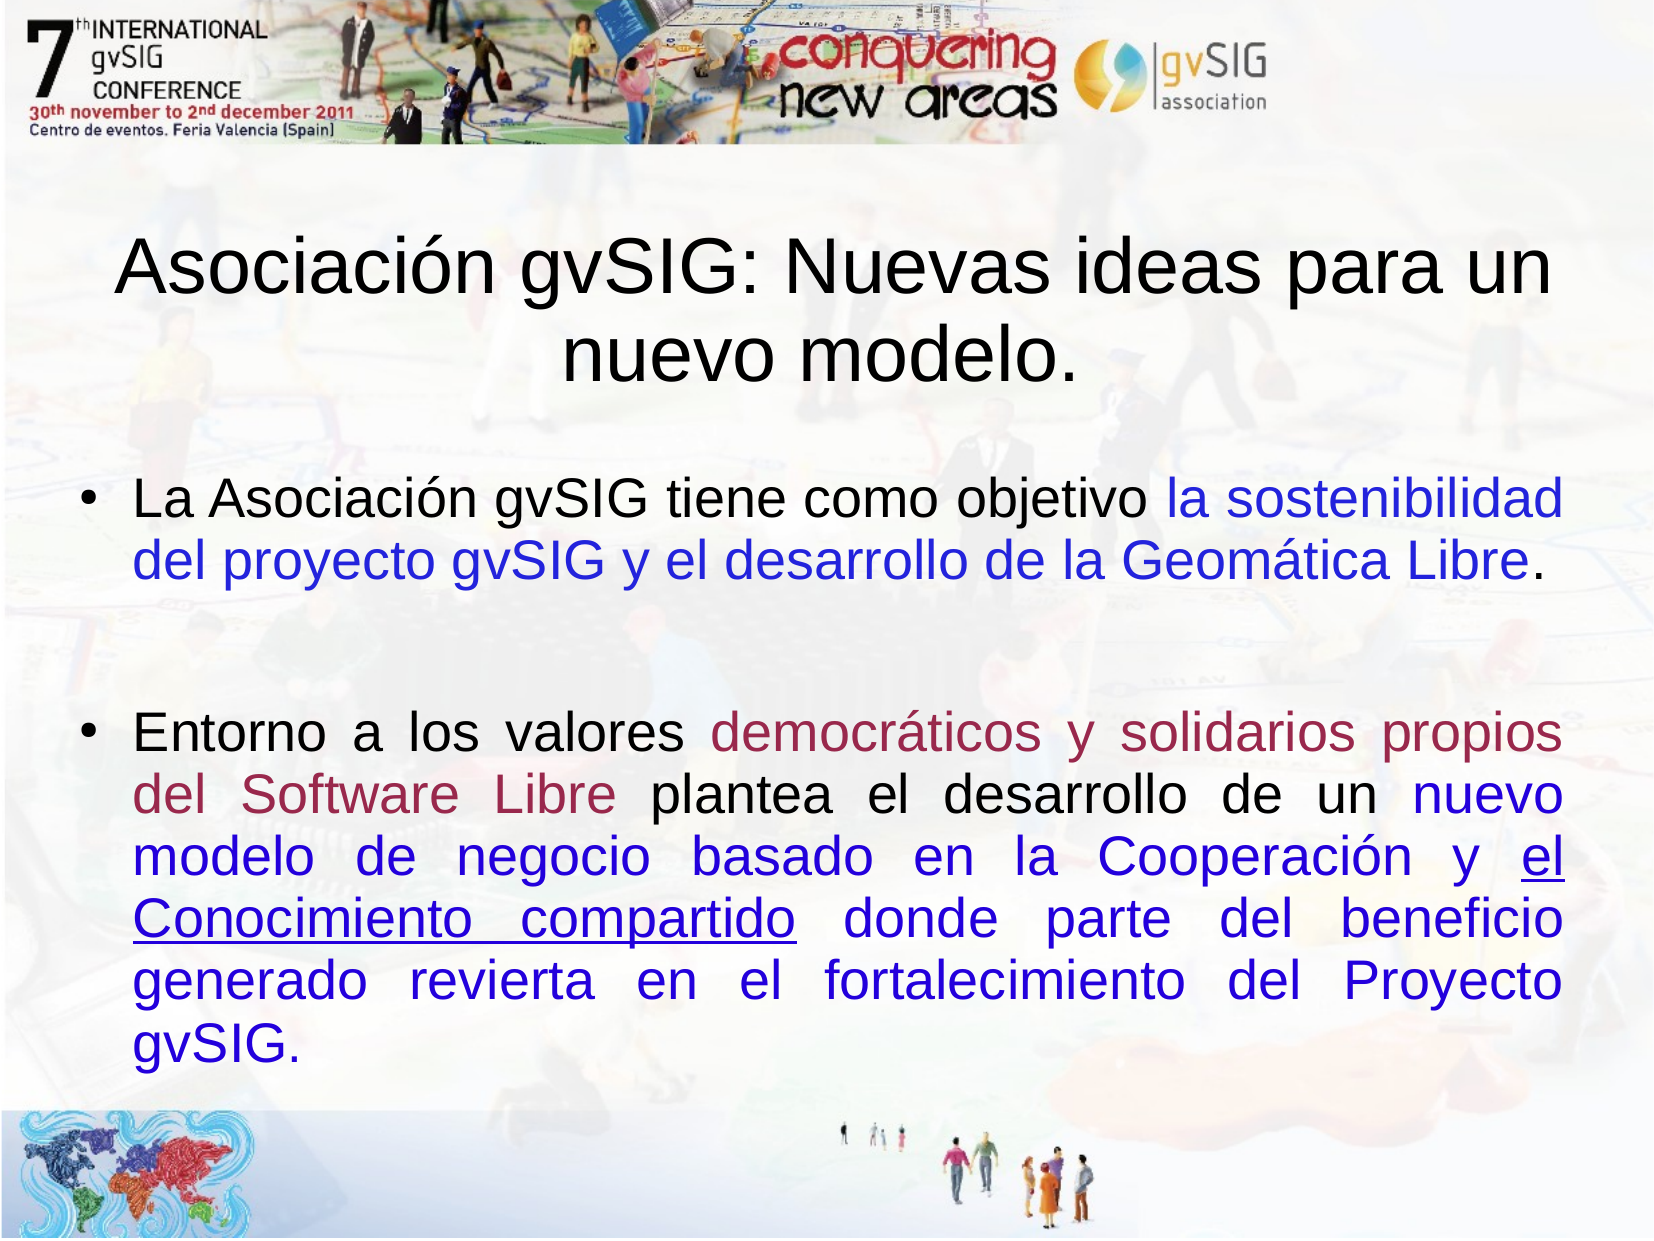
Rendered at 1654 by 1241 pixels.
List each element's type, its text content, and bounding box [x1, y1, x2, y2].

picture [1, 0, 1654, 1238]
title Asociación gvSIG: Nuevas ideas para un nuevo modelo. [76, 206, 1565, 414]
list La Asociación gvSIG tiene como objetivo la sostenibilidad del proyecto gvSIG y el desarrollo de la Geomática Libre. Entorno a los valores democráticos y solidarios propios del Software Libre plantea el desarrollo de un nuevo modelo de negocio basado en la Cooperación y el Conocimiento compartido donde parte del beneficio generado revierta en el fortalecimiento del Proyecto gvSIG. [76, 467, 1565, 1123]
